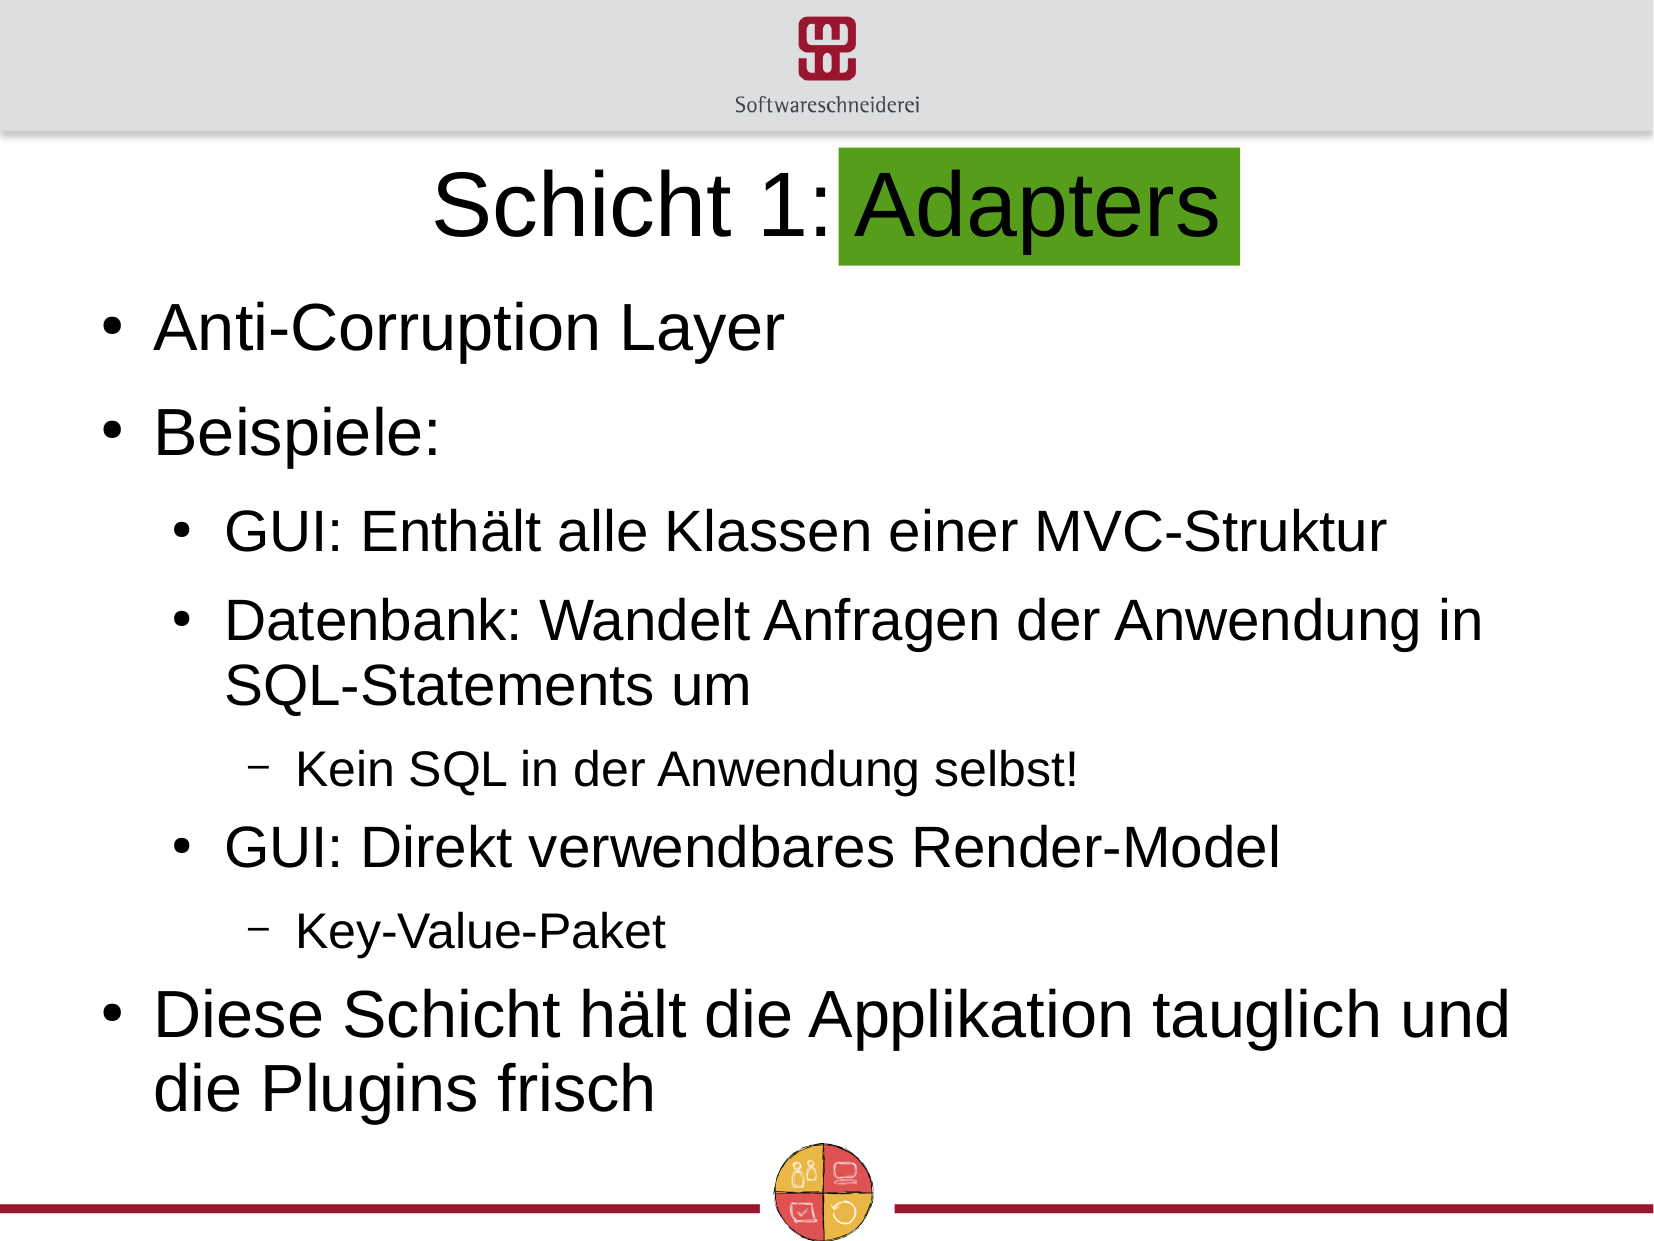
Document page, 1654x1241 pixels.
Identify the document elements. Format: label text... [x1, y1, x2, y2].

text_box [838, 257, 1241, 266]
title Schicht 1: Adapters [82, 147, 1571, 257]
list Anti-Corruption Layer Beispiele: GUI: Enthält alle Klassen einer MVC-Struktur Datenbank: Wandelt Anfragen der Anwendung in SQL-Statements um Kein SQL in der Anwendung selbst! GUI: Direkt verwendbares Render-Model Key-Value-Paket Diese Schicht hält die Applikation tauglich und die Plugins frisch [82, 290, 1619, 1126]
picture [0, 0, 1654, 1241]
